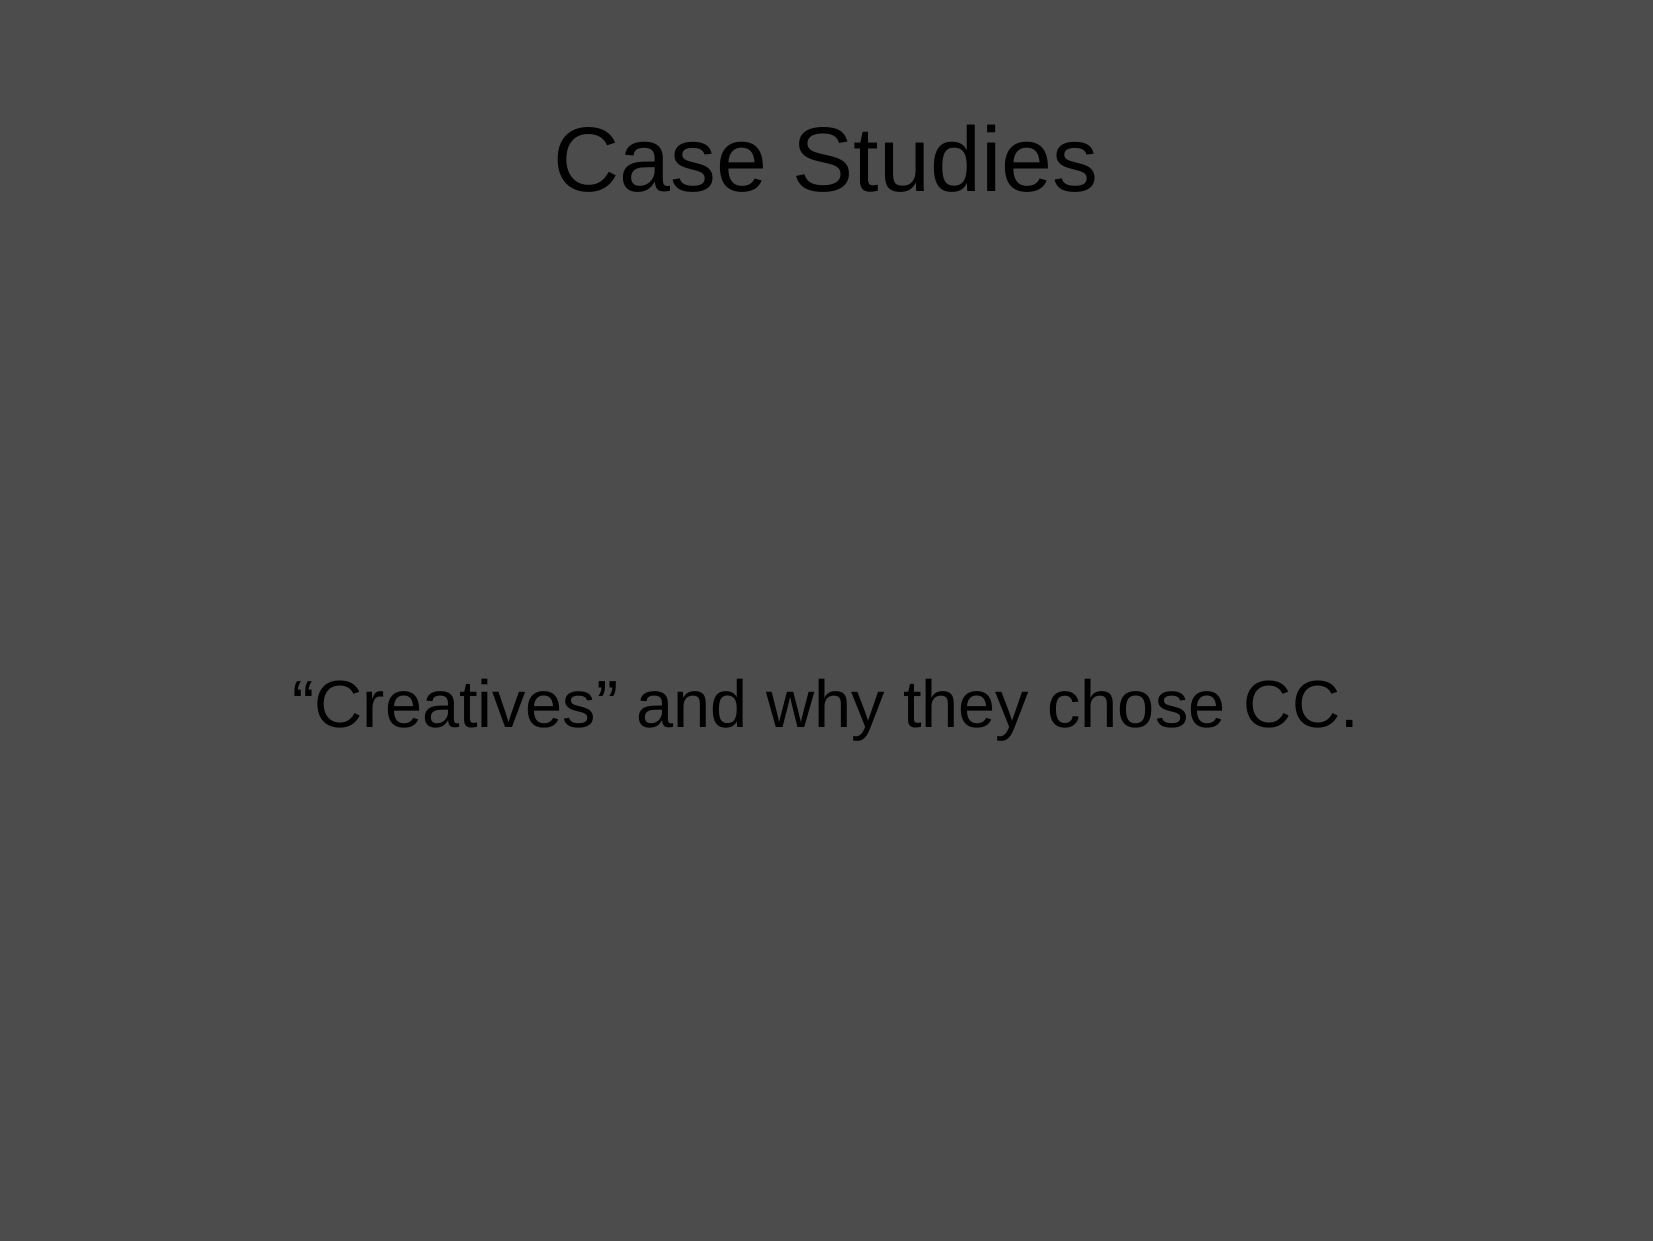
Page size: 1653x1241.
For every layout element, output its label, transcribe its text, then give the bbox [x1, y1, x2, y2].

text_box “Creatives” and why they chose CC. [82, 297, 1571, 1102]
title Case Studies [82, 56, 1571, 250]
